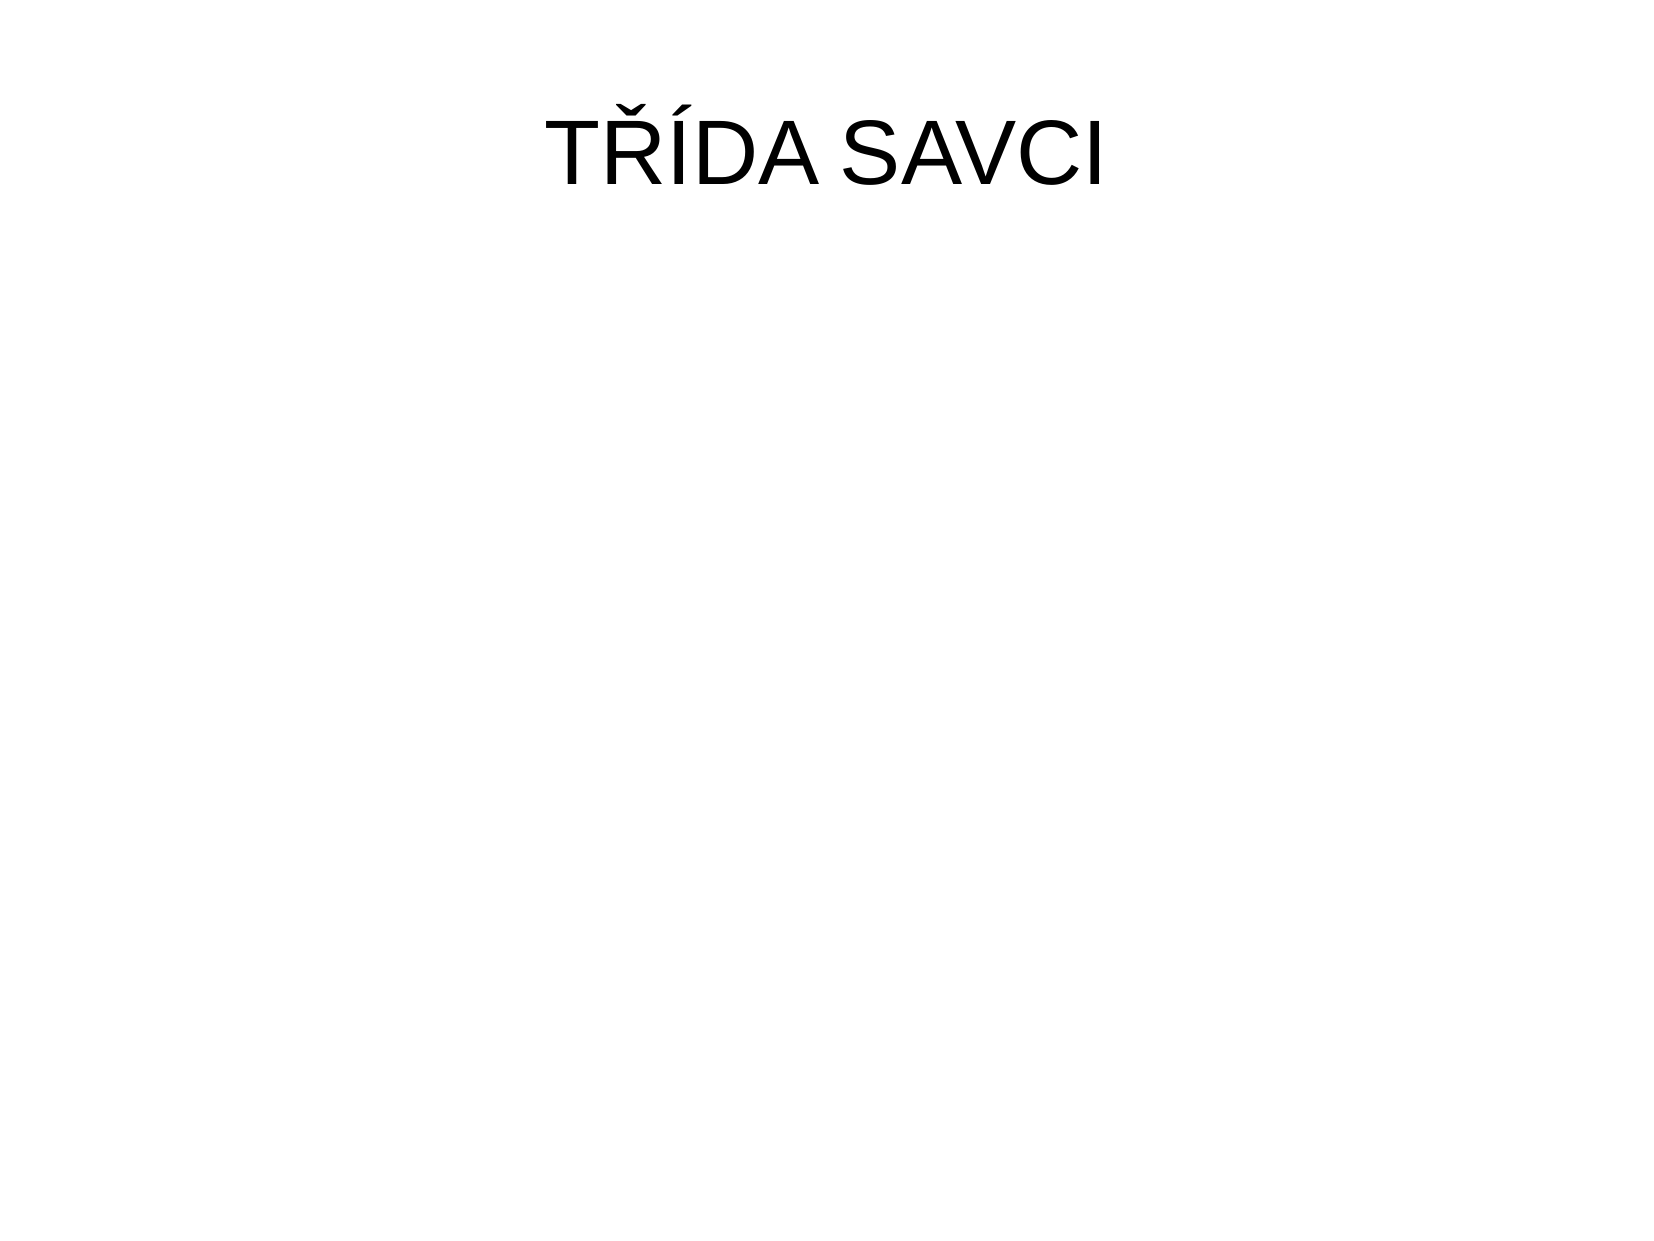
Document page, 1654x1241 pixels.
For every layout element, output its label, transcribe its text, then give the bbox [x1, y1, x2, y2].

title TŘÍDA SAVCI [82, 49, 1571, 257]
